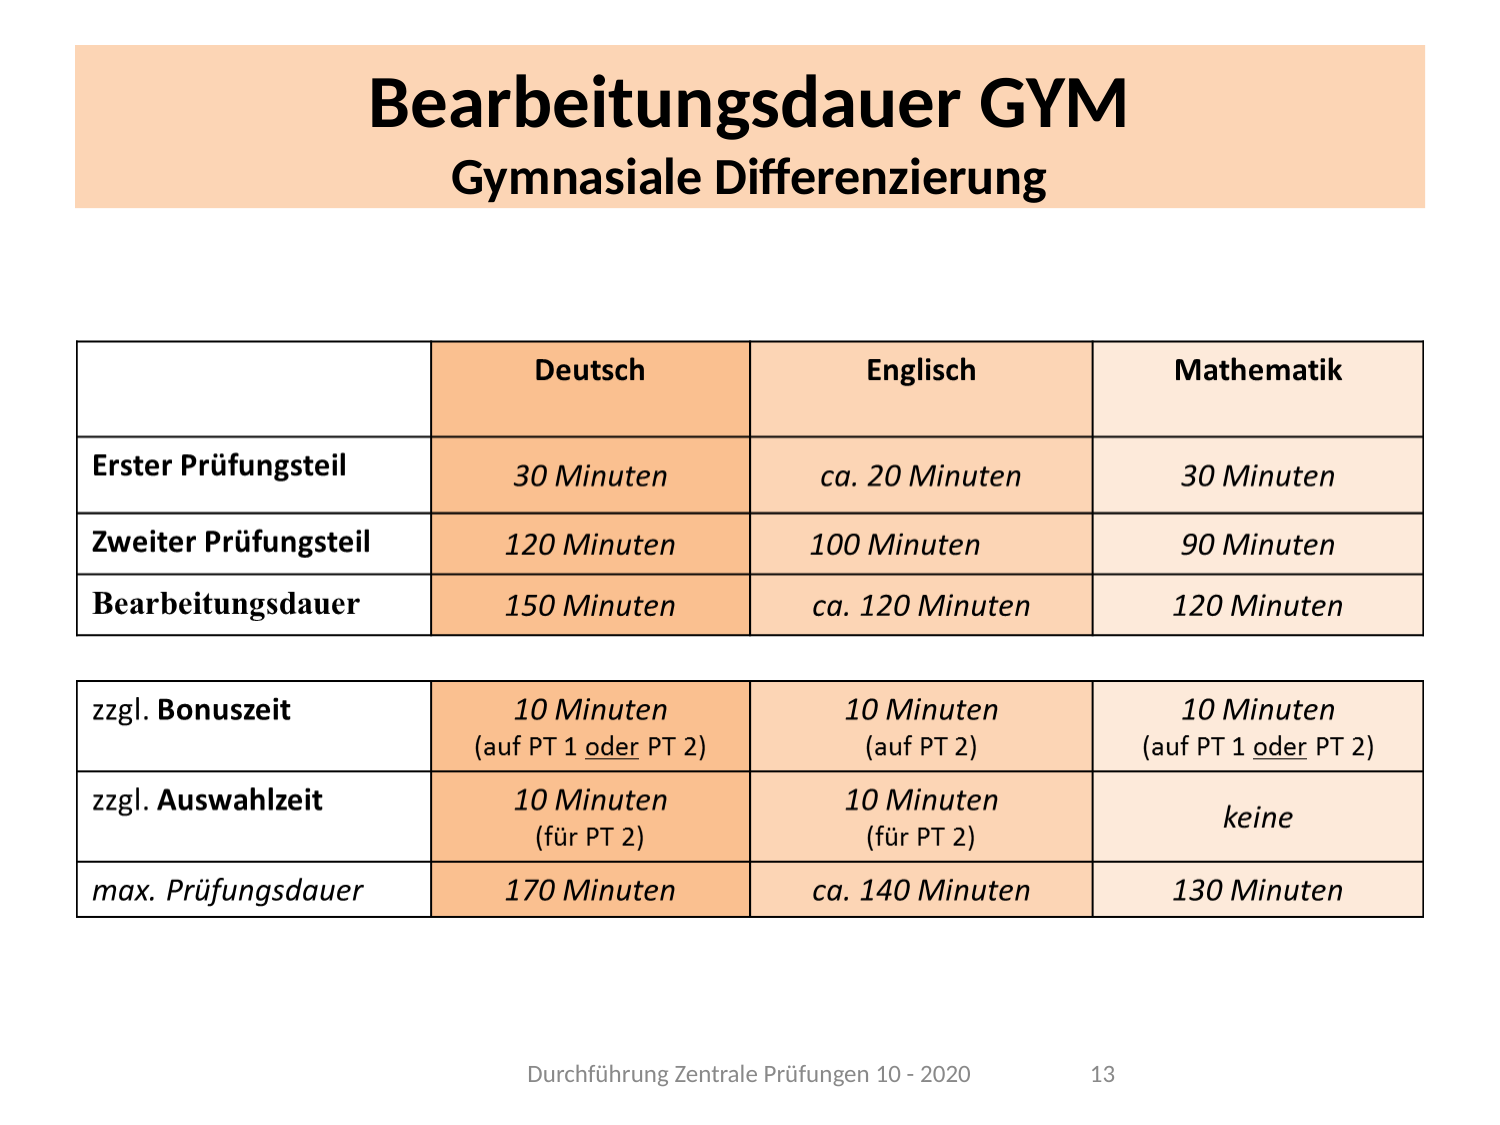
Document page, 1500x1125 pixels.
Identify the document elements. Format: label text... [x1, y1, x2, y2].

picture [76, 338, 1424, 646]
title Bearbeitungsdauer GYM Gymnasiale Differenzierung [75, 45, 1426, 209]
text_box Durchführung Zentrale Prüfungen 10 - 2020 [512, 1042, 988, 1103]
picture [76, 679, 1424, 931]
text_box 13 [1074, 1042, 1426, 1103]
